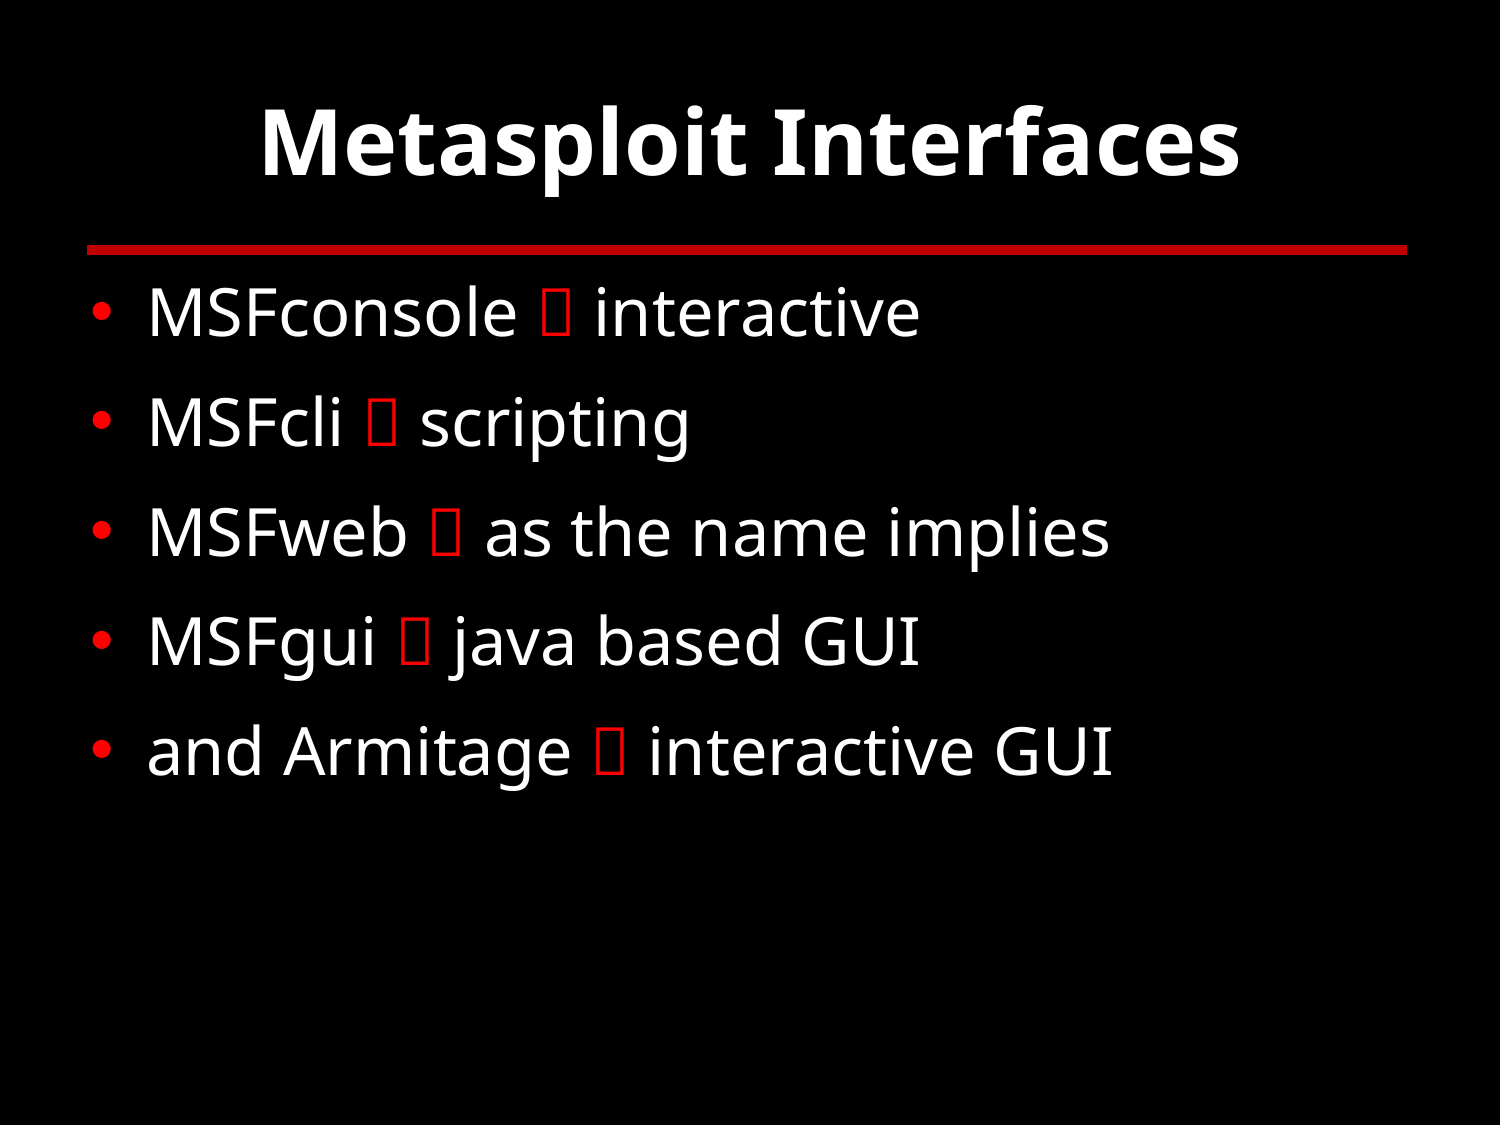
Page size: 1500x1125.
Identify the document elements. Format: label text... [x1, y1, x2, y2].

title Metasploit Interfaces [75, 45, 1425, 233]
list MSFconsole  interactive MSFcli  scripting MSFweb  as the name implies MSFgui  java based GUI and Armitage  interactive GUI [75, 262, 1425, 1005]
